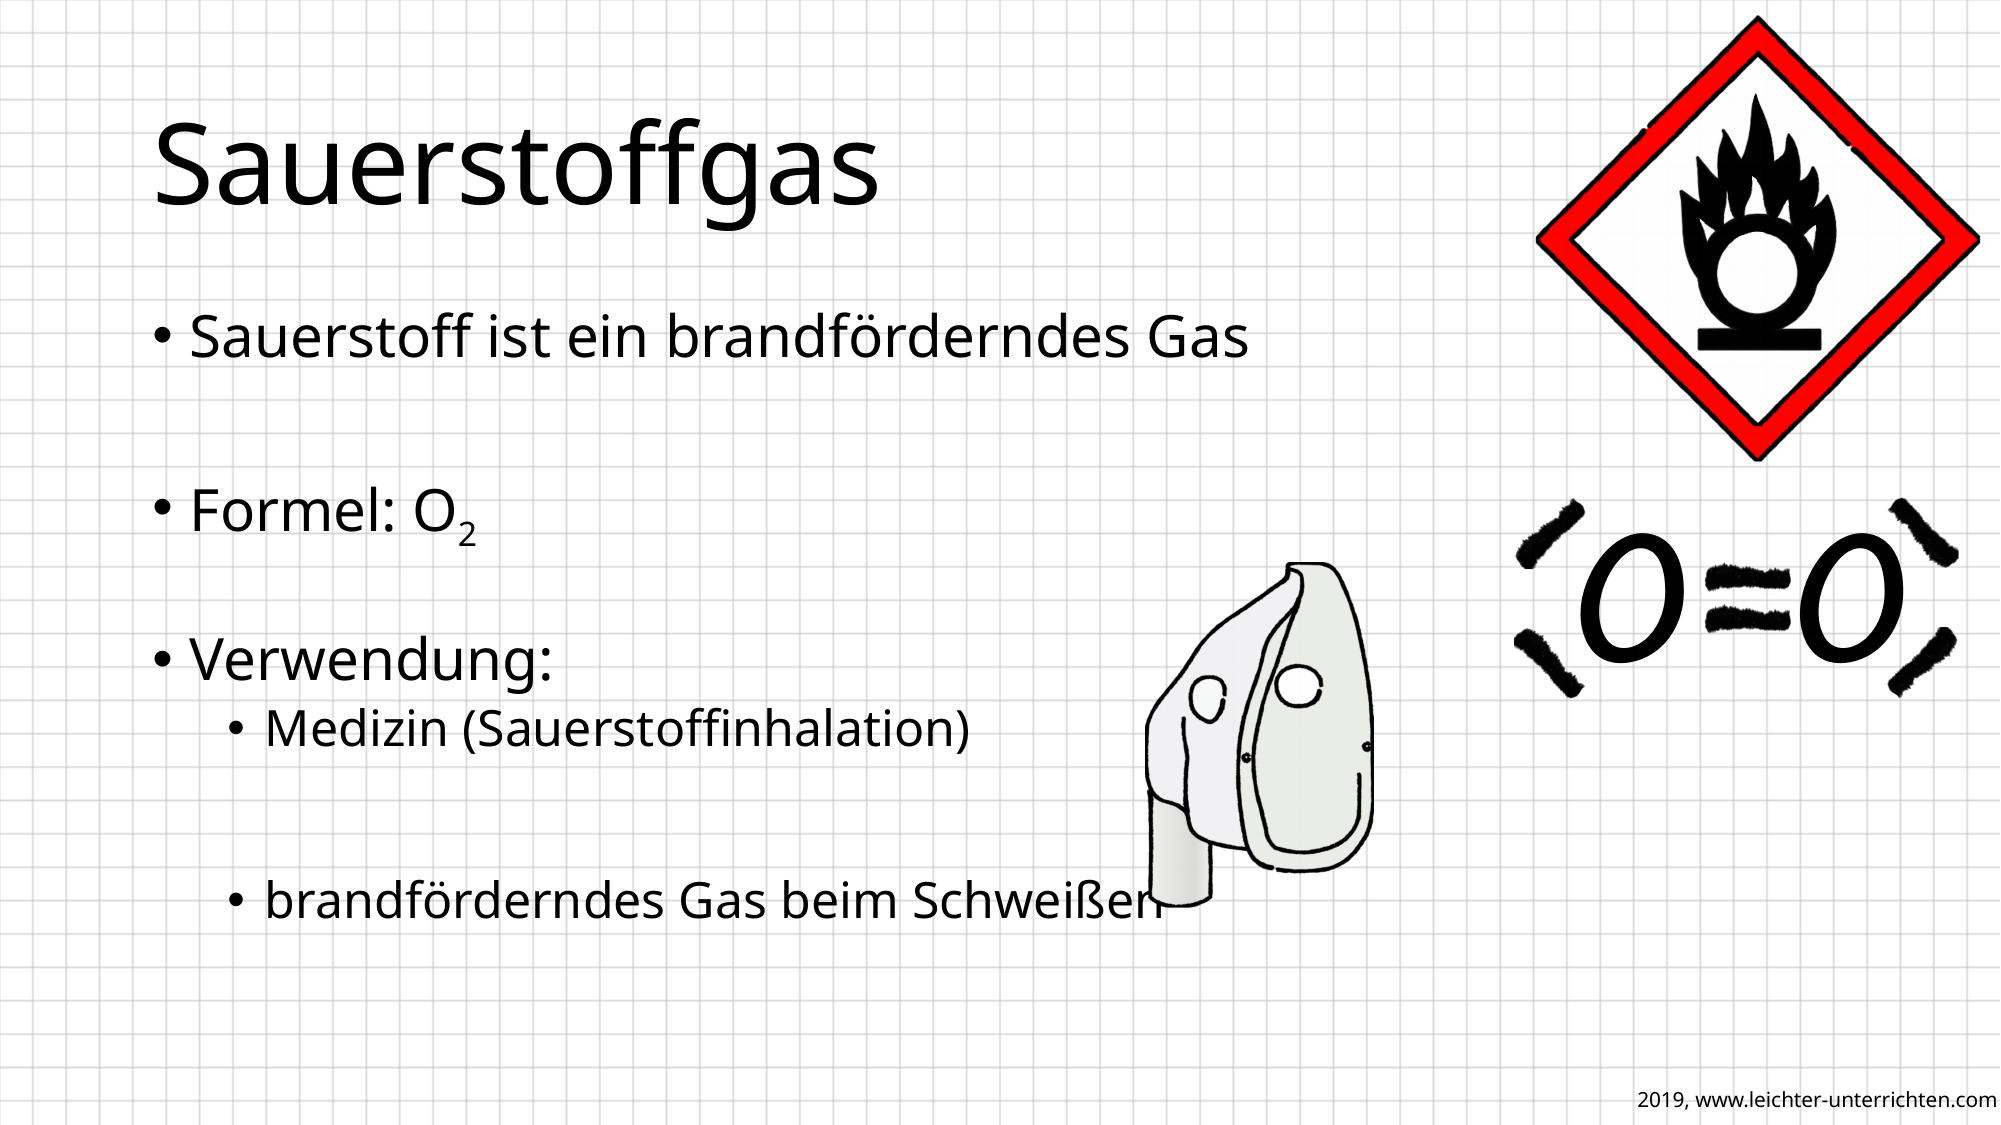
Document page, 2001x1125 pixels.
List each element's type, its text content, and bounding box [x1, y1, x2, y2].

list Sauerstoff ist ein brandförderndes Gas Formel: O2 Verwendung: Medizin (Sauerstoffinhalation) brandförderndes Gas beim Schweißen [137, 299, 1863, 1014]
title Sauerstoffgas [137, 59, 1531, 278]
picture [0, 0, 2000, 1125]
